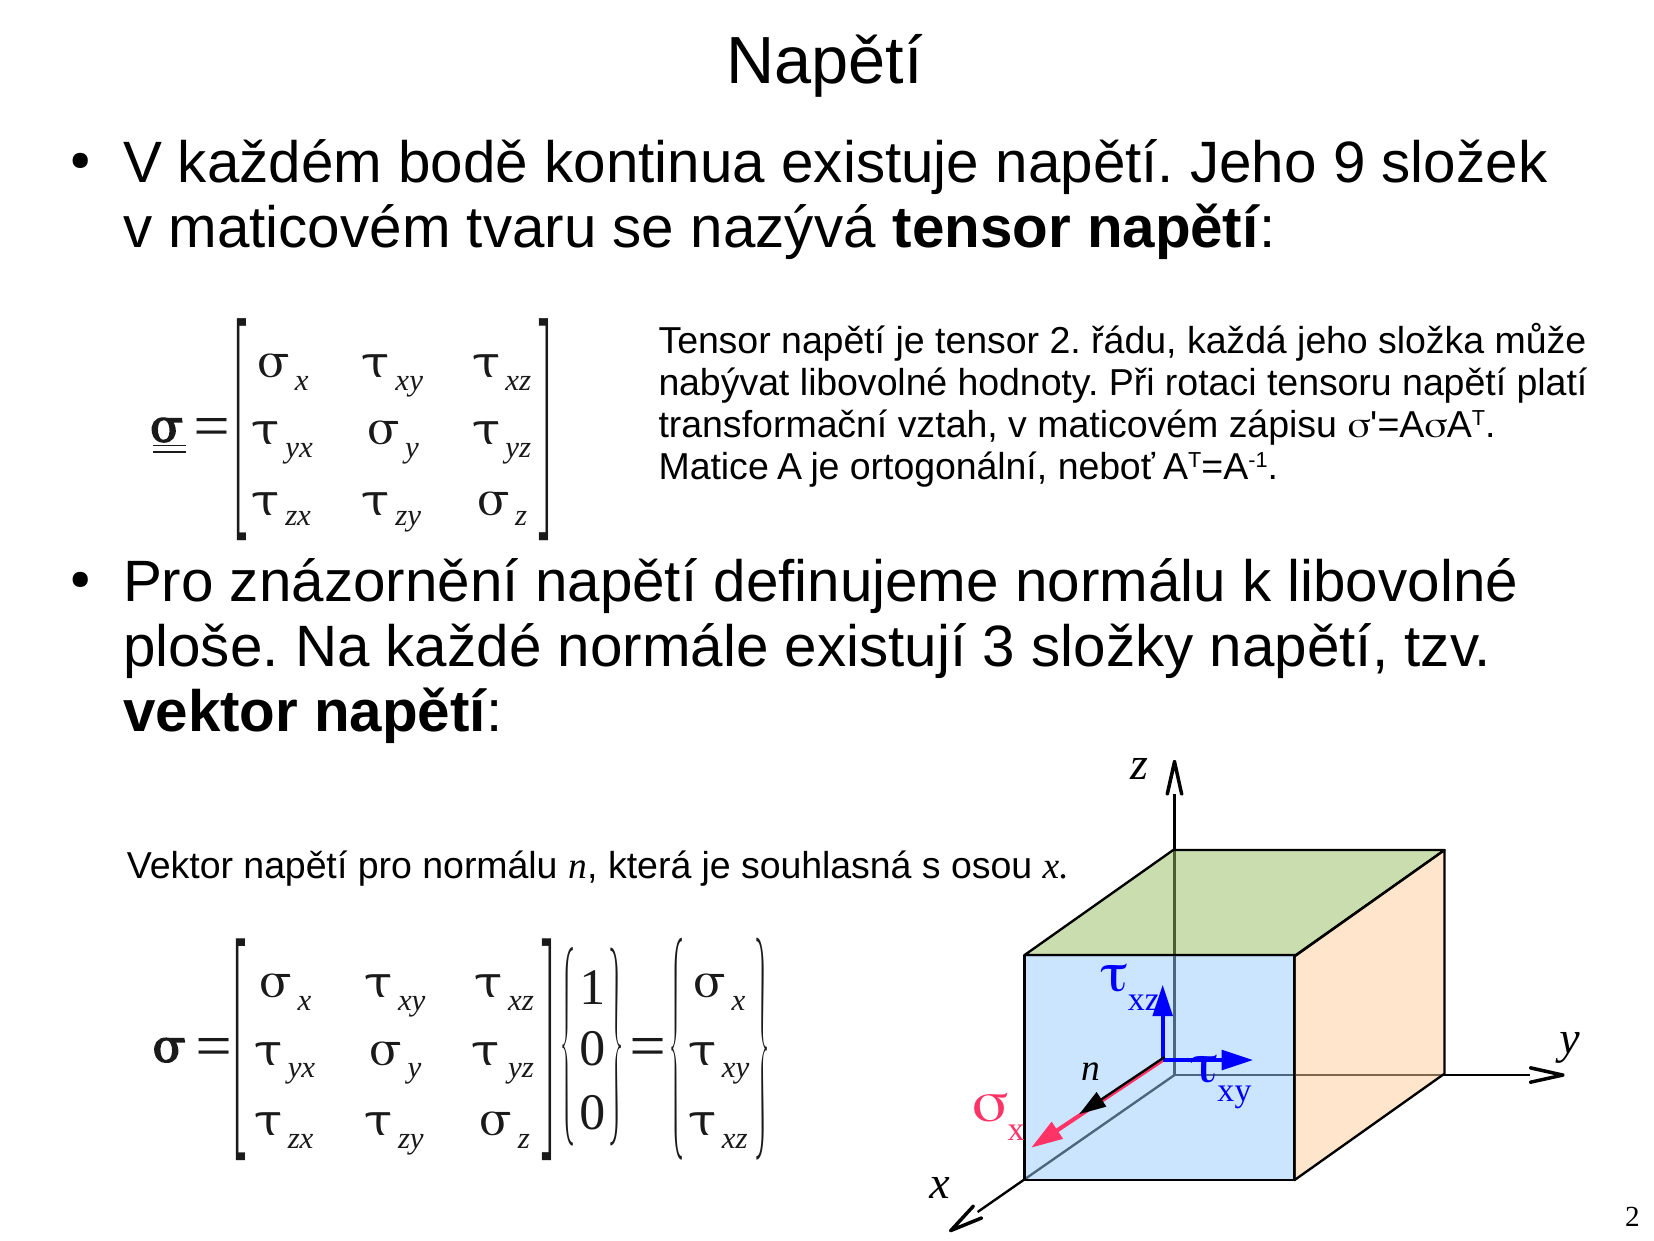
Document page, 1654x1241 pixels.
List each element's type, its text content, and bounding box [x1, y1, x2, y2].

text_box x [914, 1150, 965, 1220]
text_box Vektor napětí pro normálu n, která je souhlasná s osou x. [112, 837, 1146, 899]
title Napětí [37, 8, 1613, 113]
chart [129, 316, 565, 544]
text_box Tensor napětí je tensor 2. řádu, každá jeho složka může nabývat libovolné hodnoty. Při rotaci tensoru napětí platí transformační vztah, v maticovém zápisu s'=AsAT. Matice A je ortogonální, neboť AT=A-1. [643, 312, 1619, 516]
text_box [1024, 850, 1445, 1181]
text_box [1126, 1054, 1161, 1080]
text_box txz [1102, 950, 1187, 1054]
text_box txy [1192, 1041, 1276, 1145]
text_box sx [972, 1080, 1057, 1184]
text_box z [1115, 731, 1163, 802]
list V každém bodě kontinua existuje napětí. Jeho 9 složek v maticovém tvaru se nazývá tensor napětí: Pro znázornění napětí definujeme normálu k libovolné ploše. Na každé normále existují 3 složky napětí, tzv. vektor napětí: [52, 129, 1603, 949]
chart [132, 936, 786, 1164]
text_box n [1066, 1039, 1126, 1100]
text_box y [1544, 1005, 1595, 1076]
